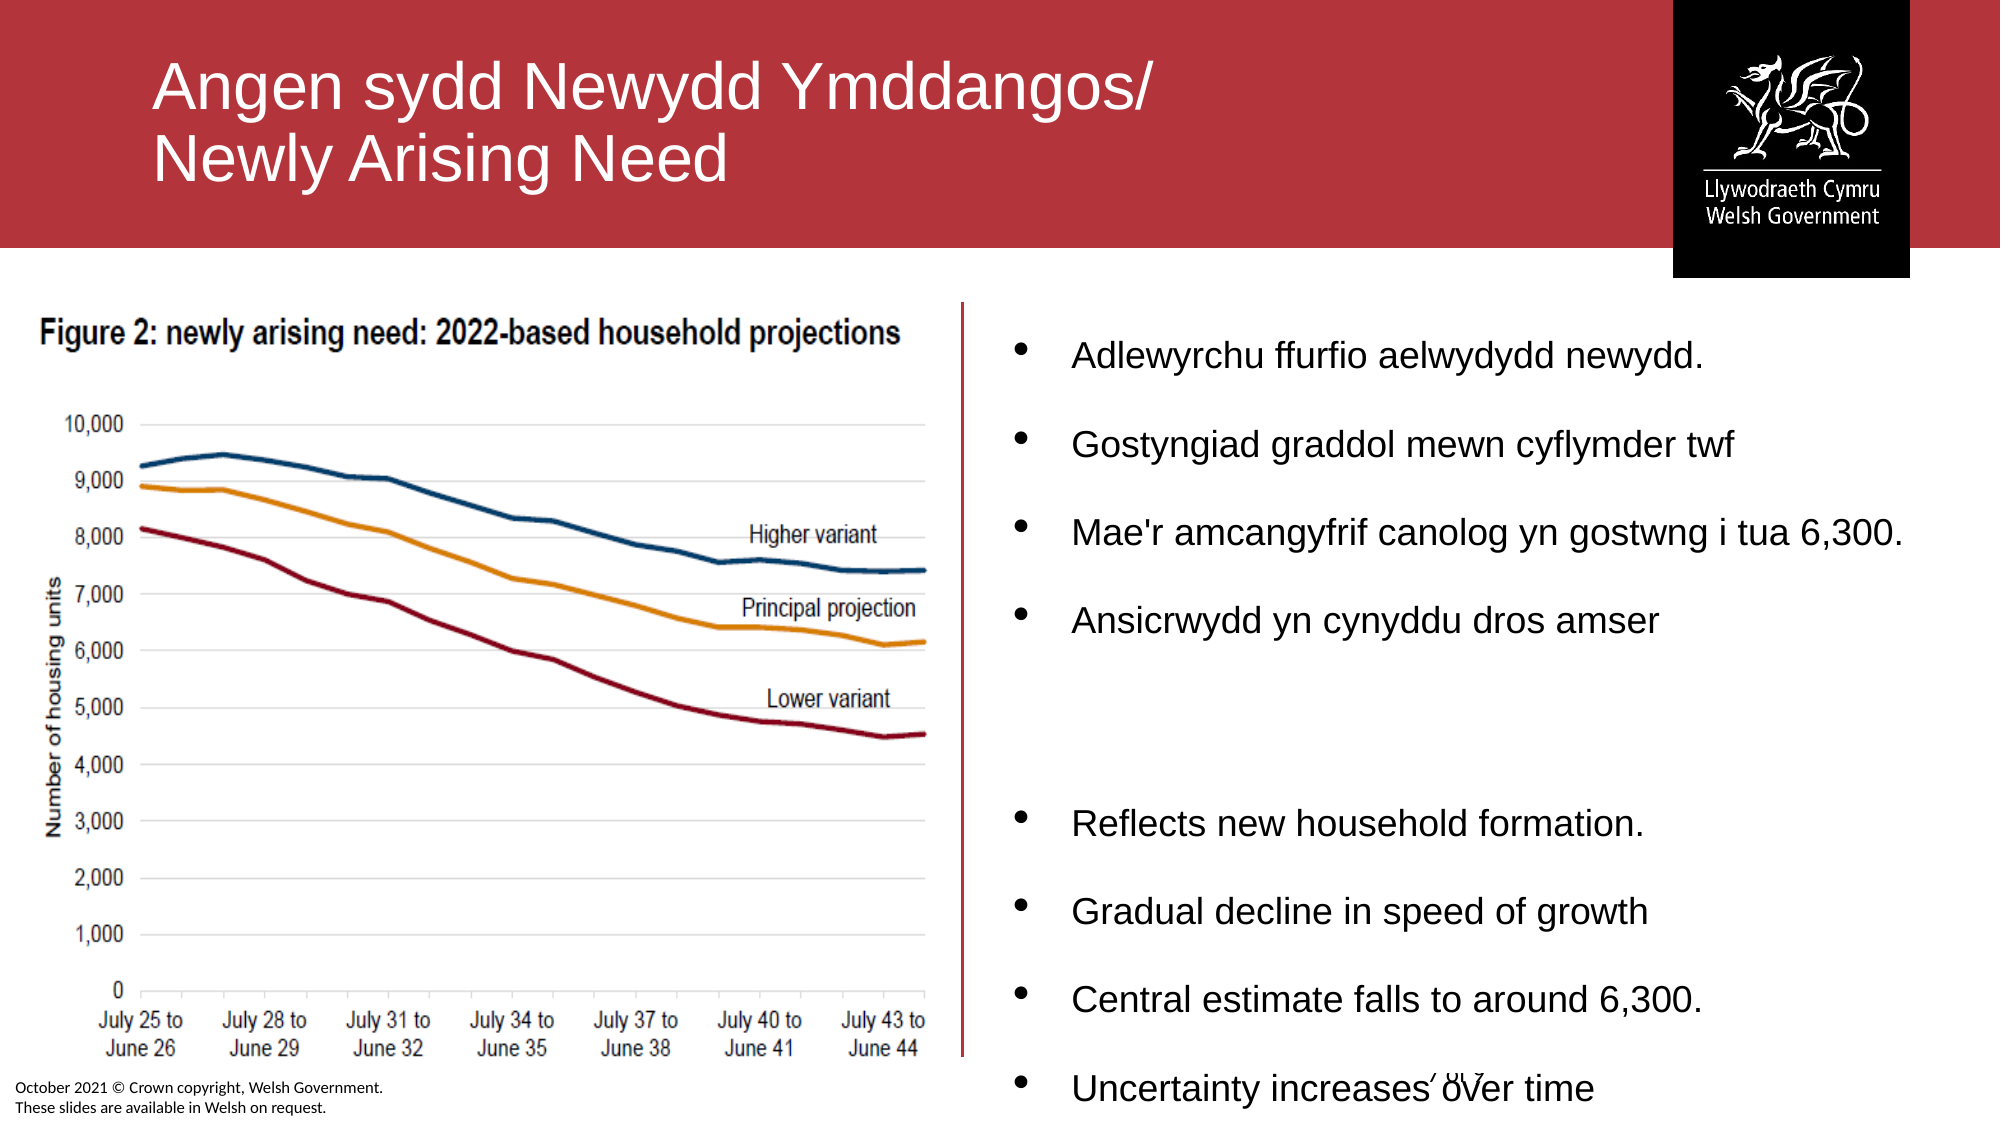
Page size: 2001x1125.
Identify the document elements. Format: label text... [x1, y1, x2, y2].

text_box 7 of 9 [1412, 1073, 1863, 1103]
text_box Adlewyrchu ffurfio aelwydydd newydd. Gostyngiad graddol mewn cyflymder twf Mae'r amcangyfrif canolog yn gostwng i tua 6,300. Ansicrwydd yn cynyddu dros amser [1000, 301, 1938, 636]
text_box Reflects new household formation. Gradual decline in speed of growth Central estimate falls to around 6,300. Uncertainty increases over time [1000, 769, 1938, 1073]
title Angen sydd Newydd Ymddangos/ Newly Arising Need [137, 15, 1863, 233]
picture [14, 268, 961, 1072]
text_box October 2021 © Crown copyright, Welsh Government. These slides are available in Welsh on request. [0, 1069, 451, 1125]
